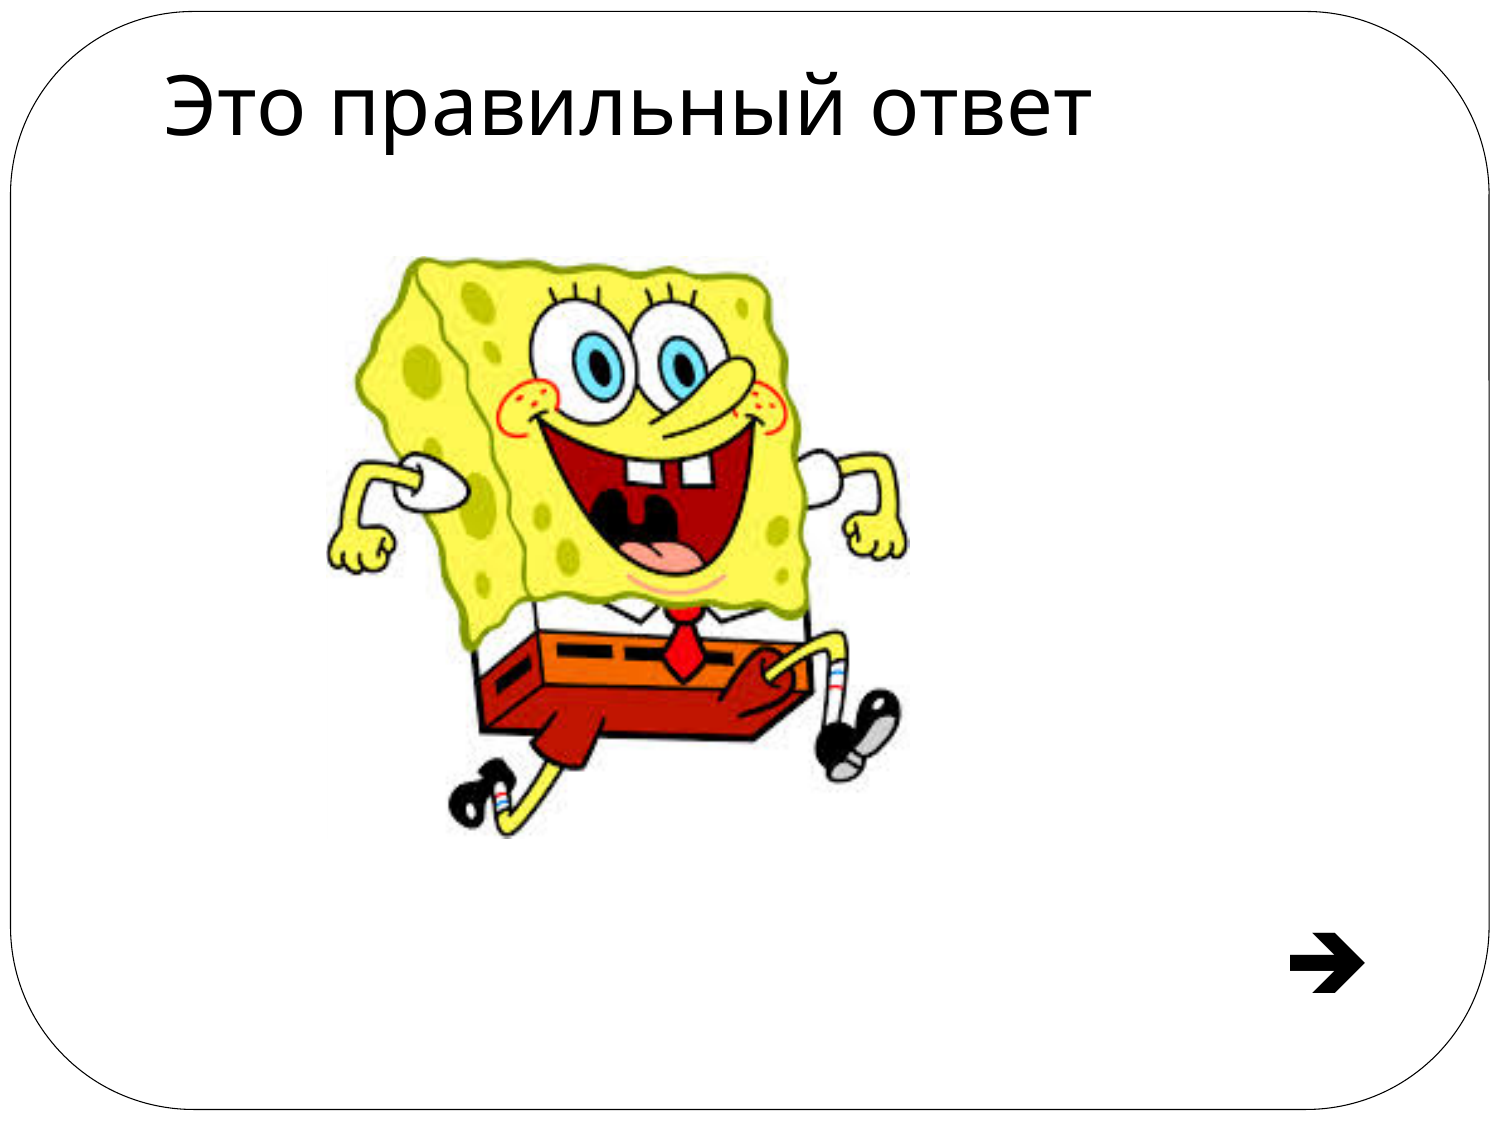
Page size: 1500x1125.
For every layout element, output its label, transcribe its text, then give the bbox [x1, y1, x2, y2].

title Это правильный ответ [150, 45, 1425, 233]
text_box  [1283, 927, 1403, 1020]
picture [326, 256, 910, 839]
